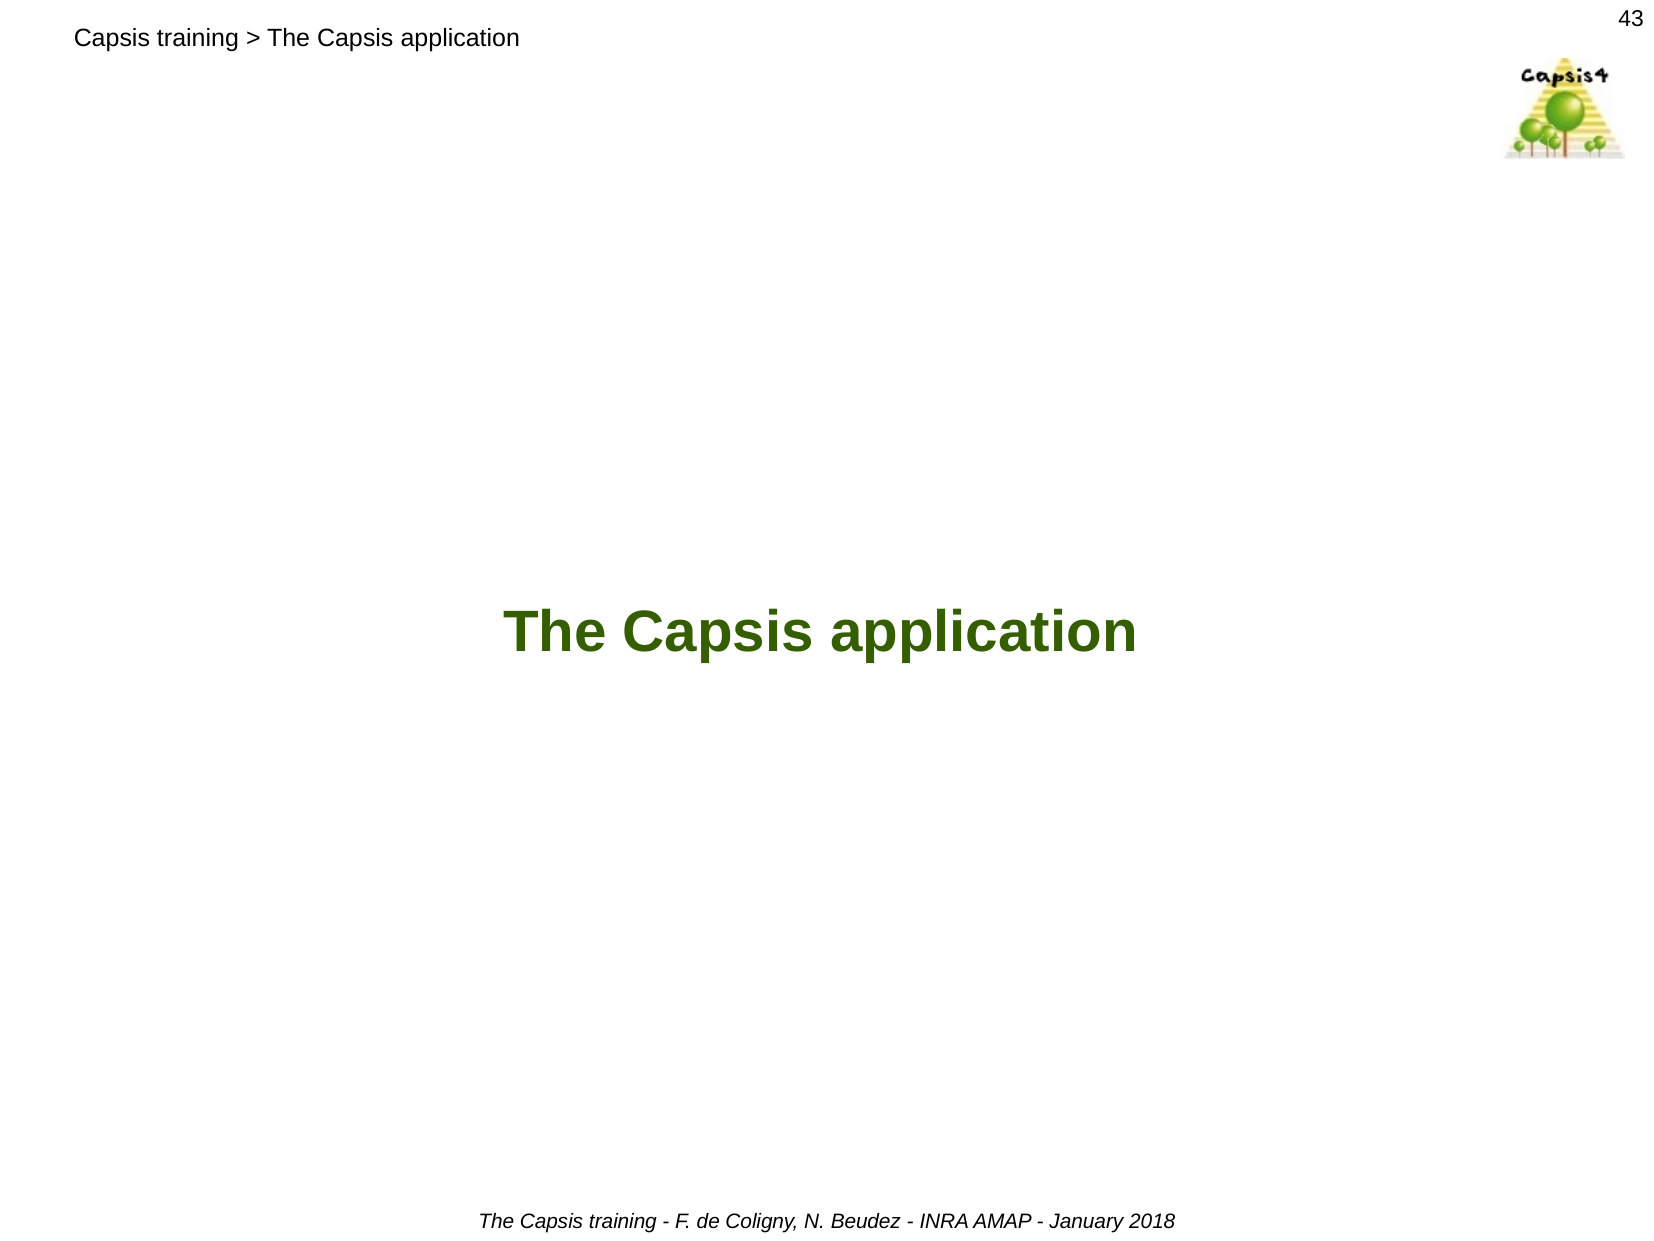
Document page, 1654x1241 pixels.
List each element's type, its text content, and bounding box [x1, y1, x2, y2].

text_box The Capsis training - F. de Coligny, N. Beudez - INRA AMAP - January 2018 [0, 1202, 1654, 1241]
text_box The Capsis application [236, 591, 1406, 672]
text_box Capsis training > The Capsis application [59, 16, 1004, 60]
picture [1503, 58, 1625, 159]
